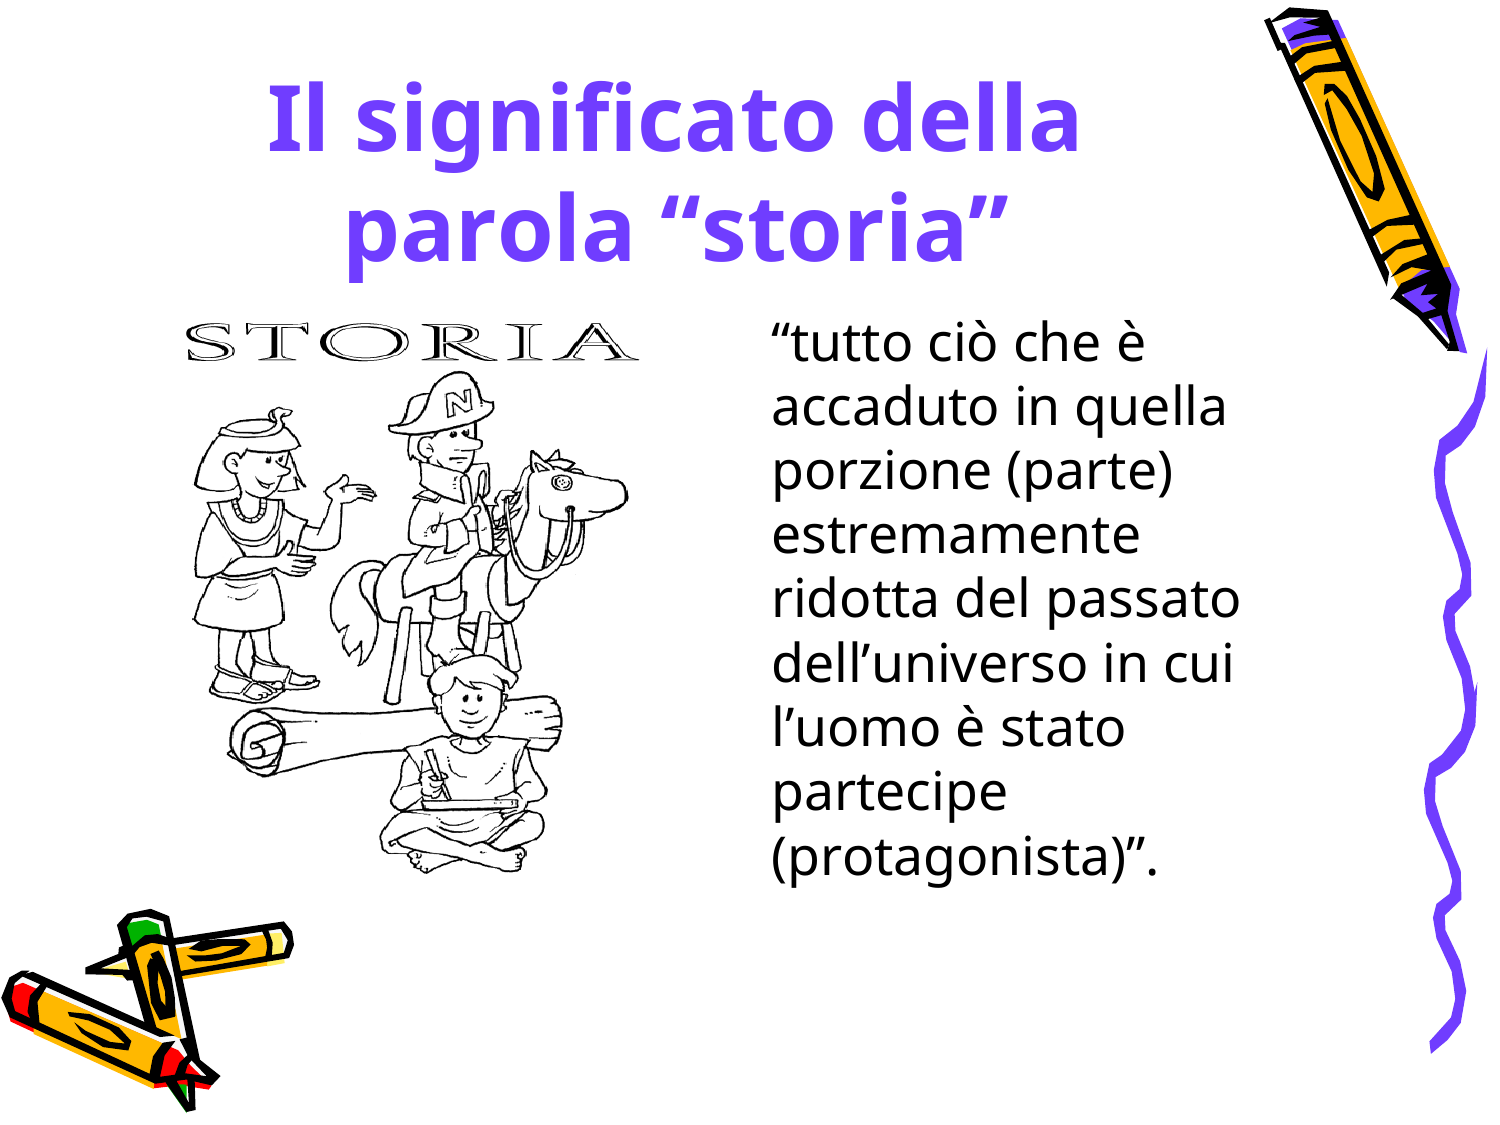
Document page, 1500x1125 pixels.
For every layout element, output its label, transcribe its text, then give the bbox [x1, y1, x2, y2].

title Il significato della parola “storia” [112, 24, 1240, 288]
list “tutto ciò che è accaduto in quella porzione (parte) estremamente ridotta del passato dell’universo in cui l’uomo è stato partecipe (protagonista)”. [756, 299, 1329, 894]
picture [123, 302, 678, 894]
